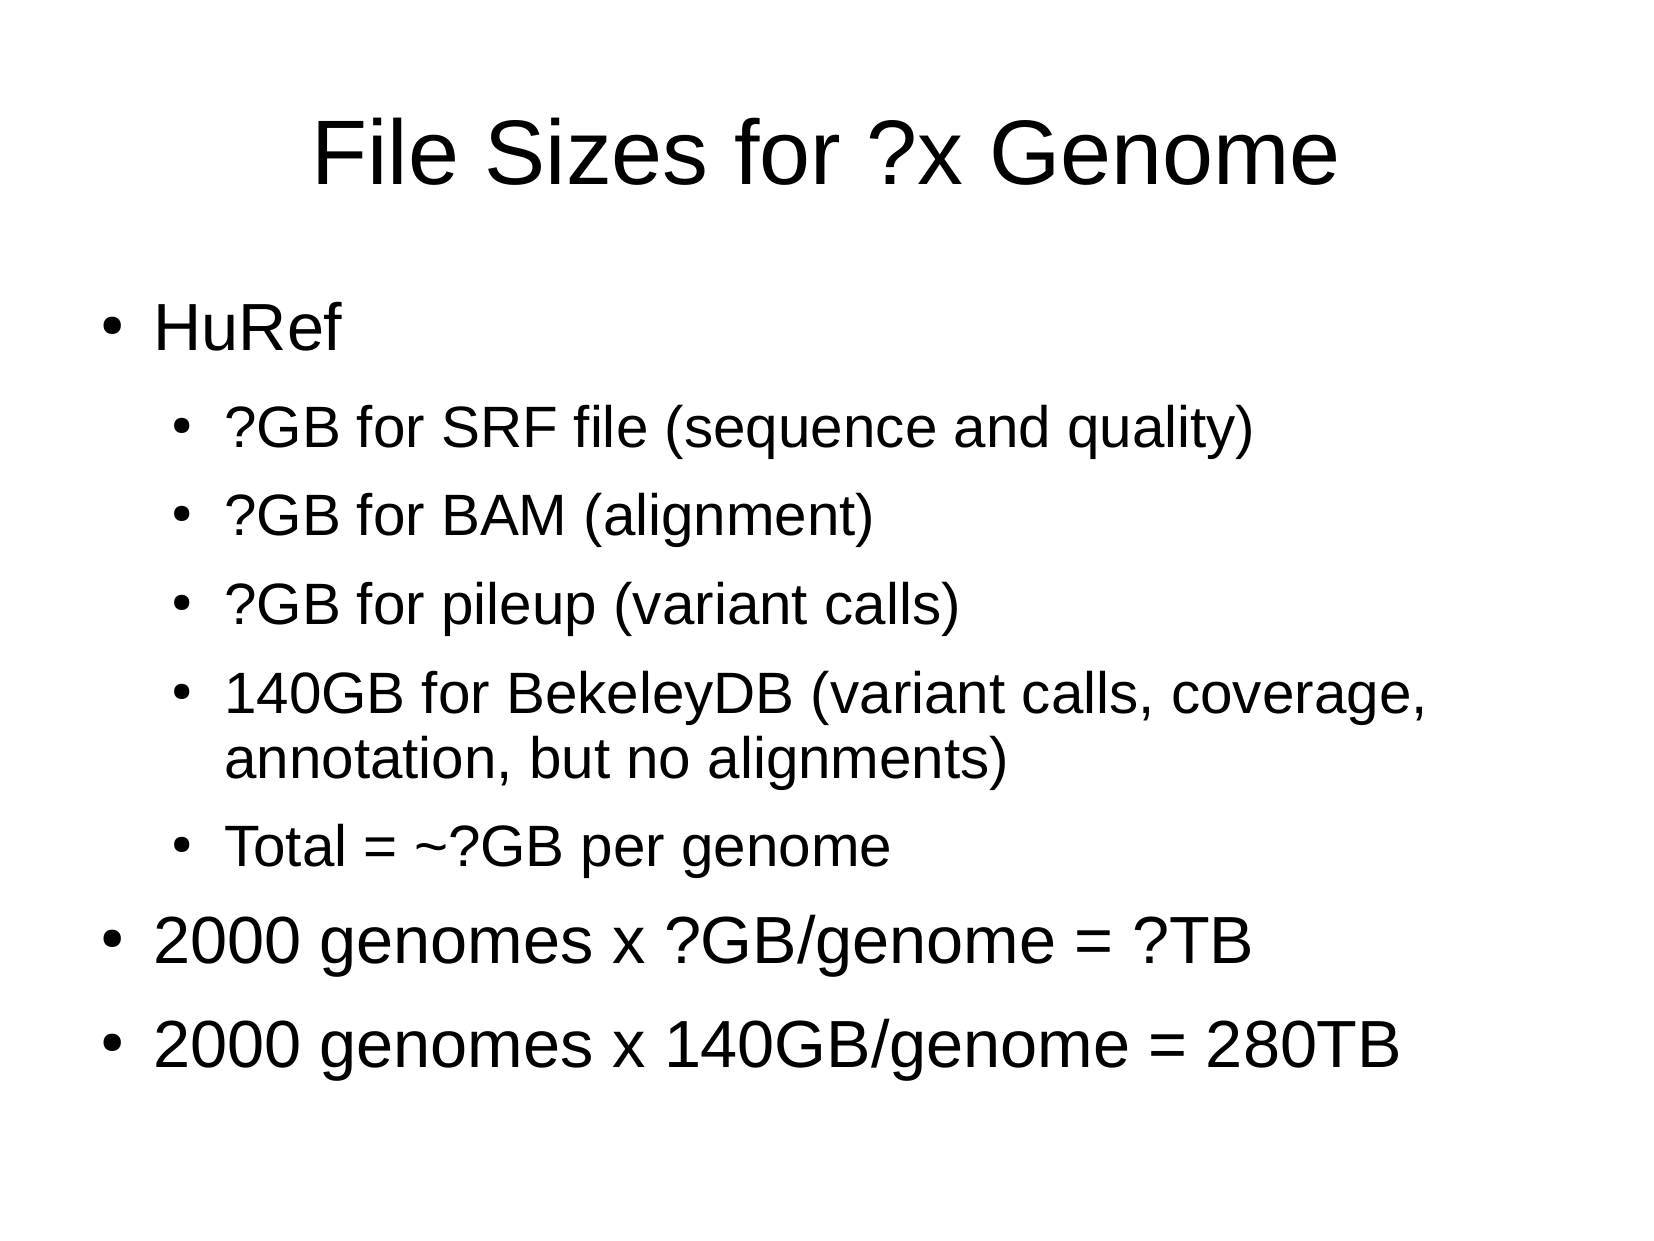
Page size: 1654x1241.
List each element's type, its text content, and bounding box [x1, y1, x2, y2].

title File Sizes for ?x Genome [82, 49, 1571, 257]
list HuRef ?GB for SRF file (sequence and quality) ?GB for BAM (alignment) ?GB for pileup (variant calls) 140GB for BekeleyDB (variant calls, coverage, annotation, but no alignments) Total = ~?GB per genome 2000 genomes x ?GB/genome = ?TB 2000 genomes x 140GB/genome = 280TB [82, 290, 1571, 1109]
